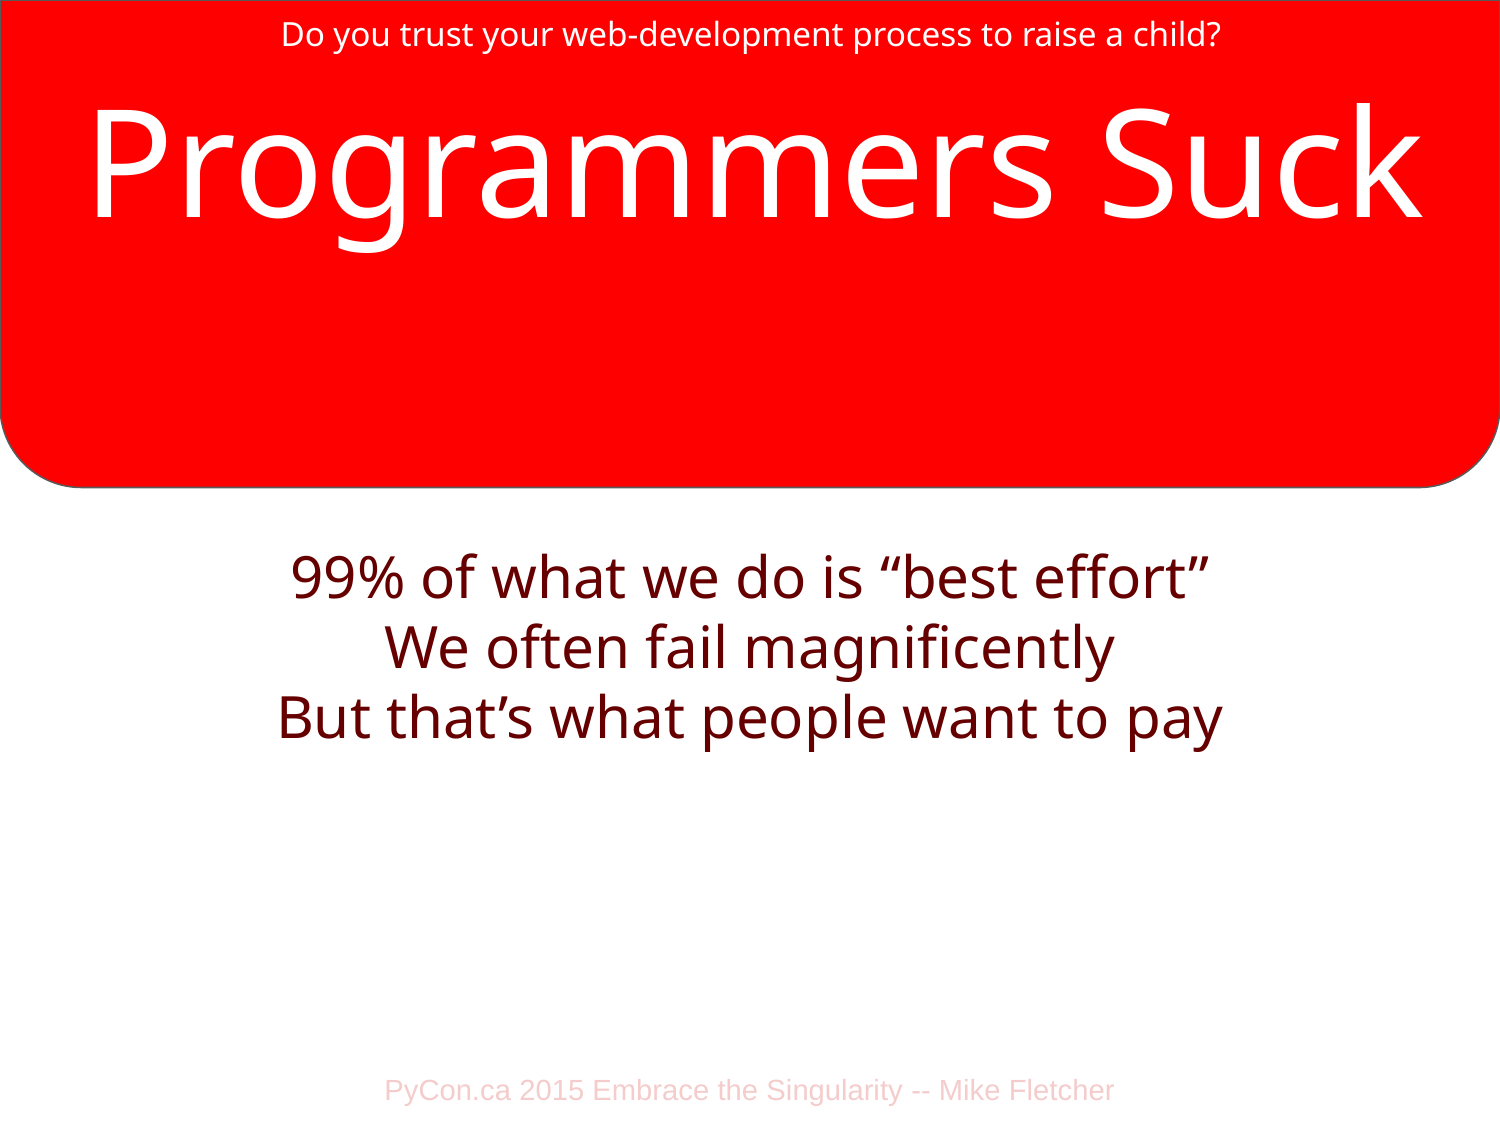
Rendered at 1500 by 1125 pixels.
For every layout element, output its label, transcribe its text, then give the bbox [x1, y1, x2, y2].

subtitle Do you trust your web-development process to raise a child? [1, 0, 1500, 65]
title Programmers Suck [28, 65, 1480, 488]
subtitle 99% of what we do is “best effort” We often fail magnificently But that’s what people want to pay [0, 525, 1500, 1107]
